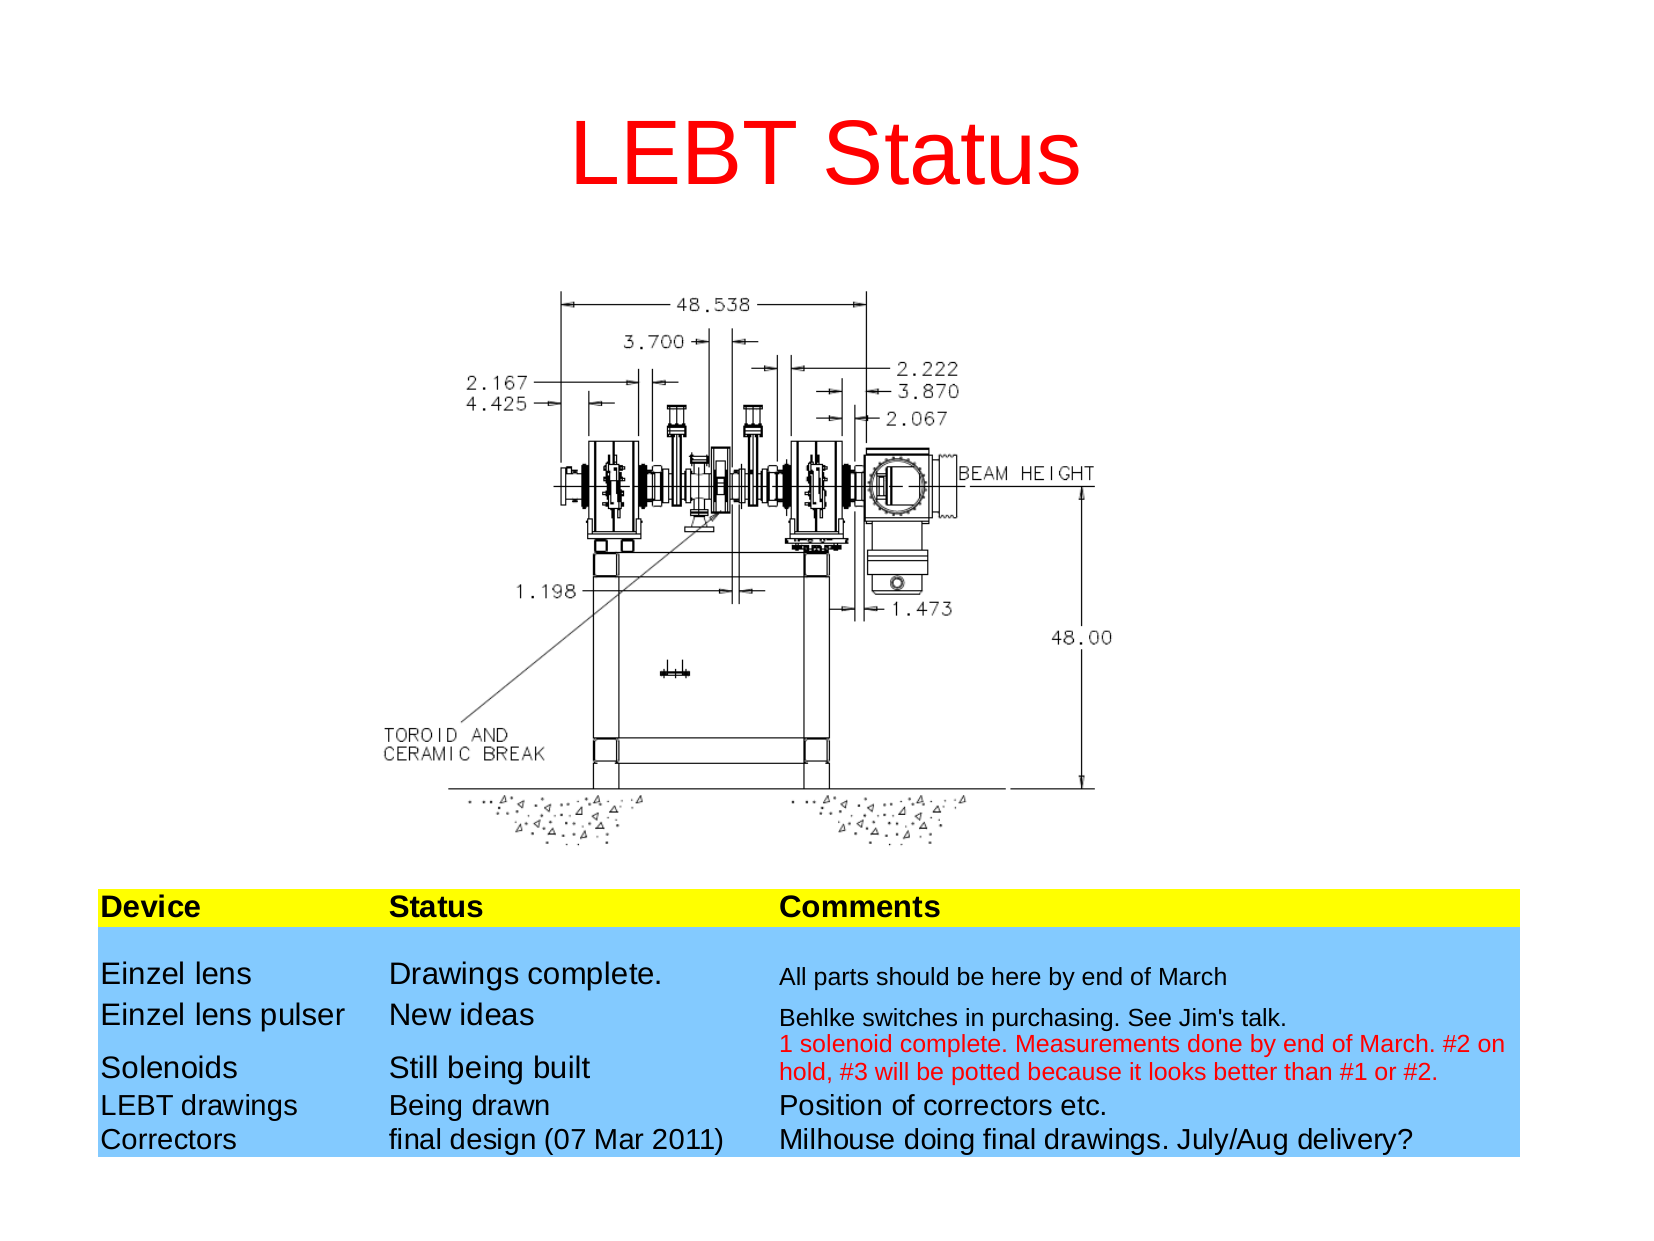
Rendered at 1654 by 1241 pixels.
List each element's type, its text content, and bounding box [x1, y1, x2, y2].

picture [335, 245, 1206, 859]
title LEBT Status [82, 49, 1571, 257]
chart [98, 889, 1522, 1160]
